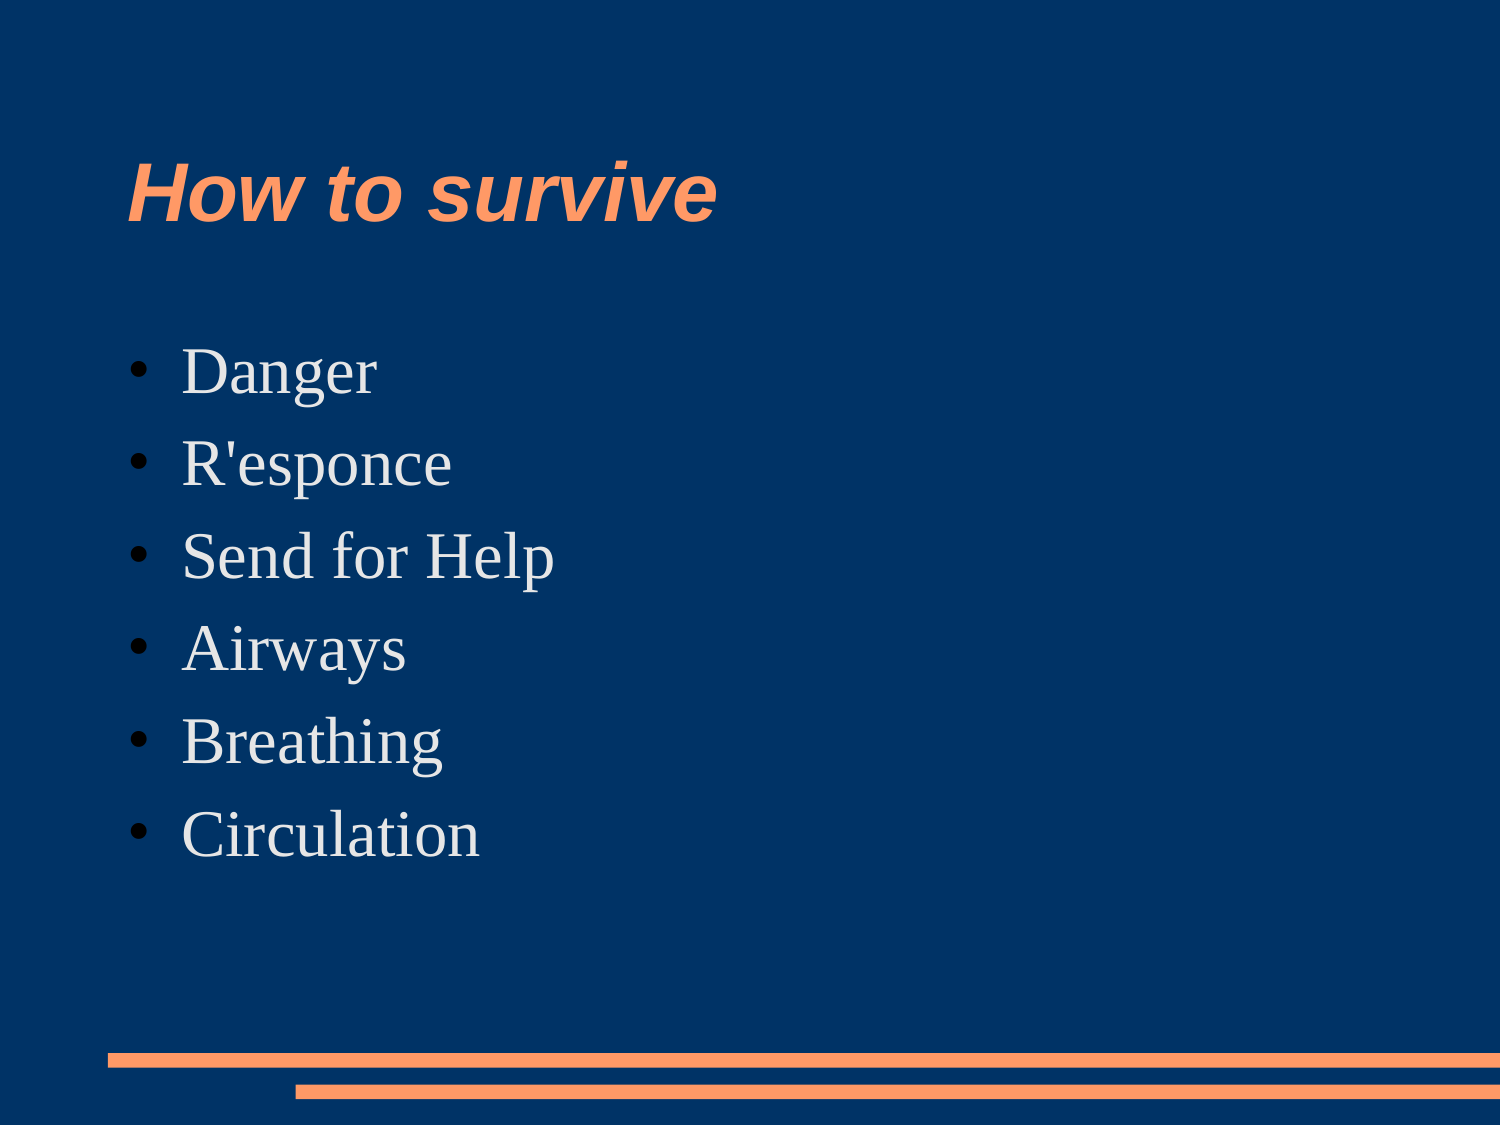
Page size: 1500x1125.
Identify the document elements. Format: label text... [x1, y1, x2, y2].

title How to survive [112, 99, 1388, 288]
list Danger R'esponce Send for Help Airways Breathing Circulation [112, 324, 1388, 1000]
